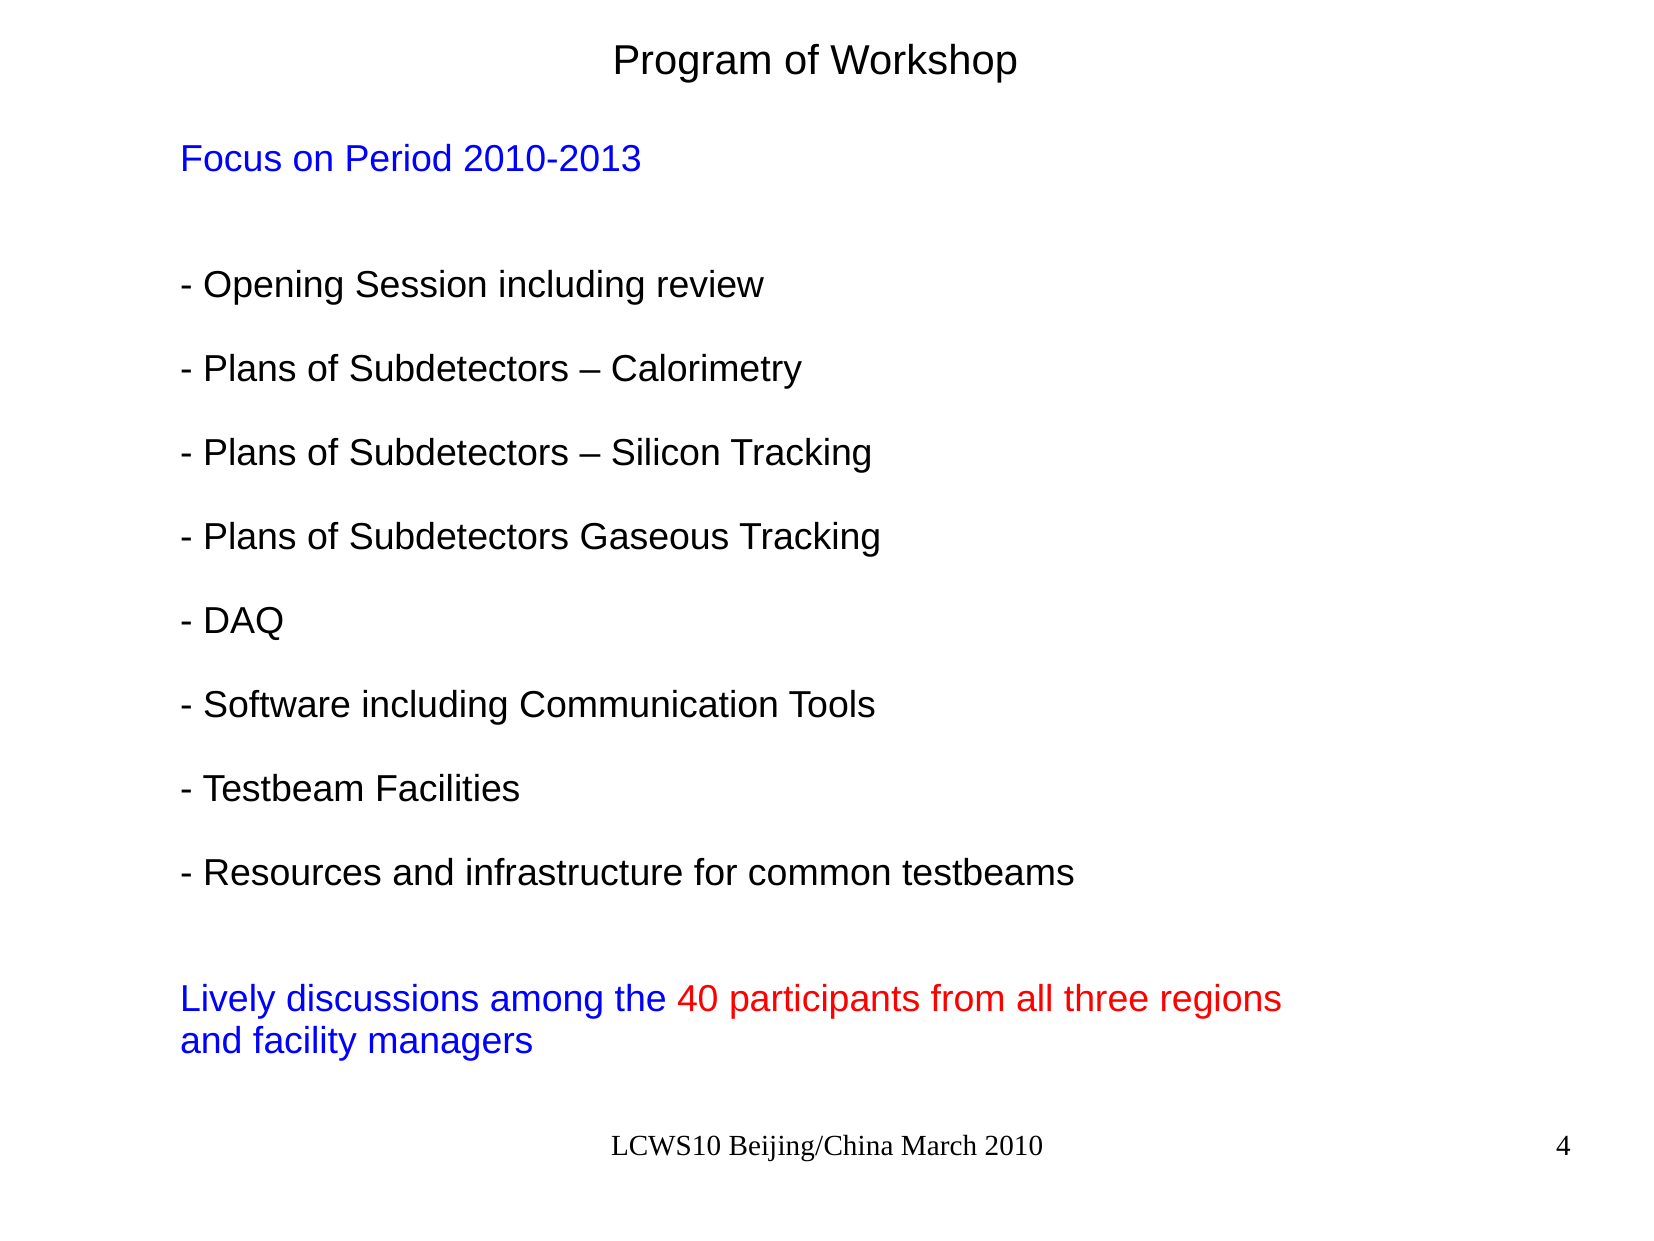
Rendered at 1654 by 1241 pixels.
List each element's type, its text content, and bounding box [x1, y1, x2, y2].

text_box Program of Workshop [597, 29, 1034, 91]
text_box Focus on Period 2010-2013 - Opening Session including review - Plans of Subdetectors – Calorimetry - Plans of Subdetectors – Silicon Tracking - Plans of Subdetectors Gaseous Tracking - DAQ - Software including Communication Tools - Testbeam Facilities - Resources and infrastructure for common testbeams Lively discussions among the 40 participants from all three regions and facility managers [165, 129, 1301, 1069]
